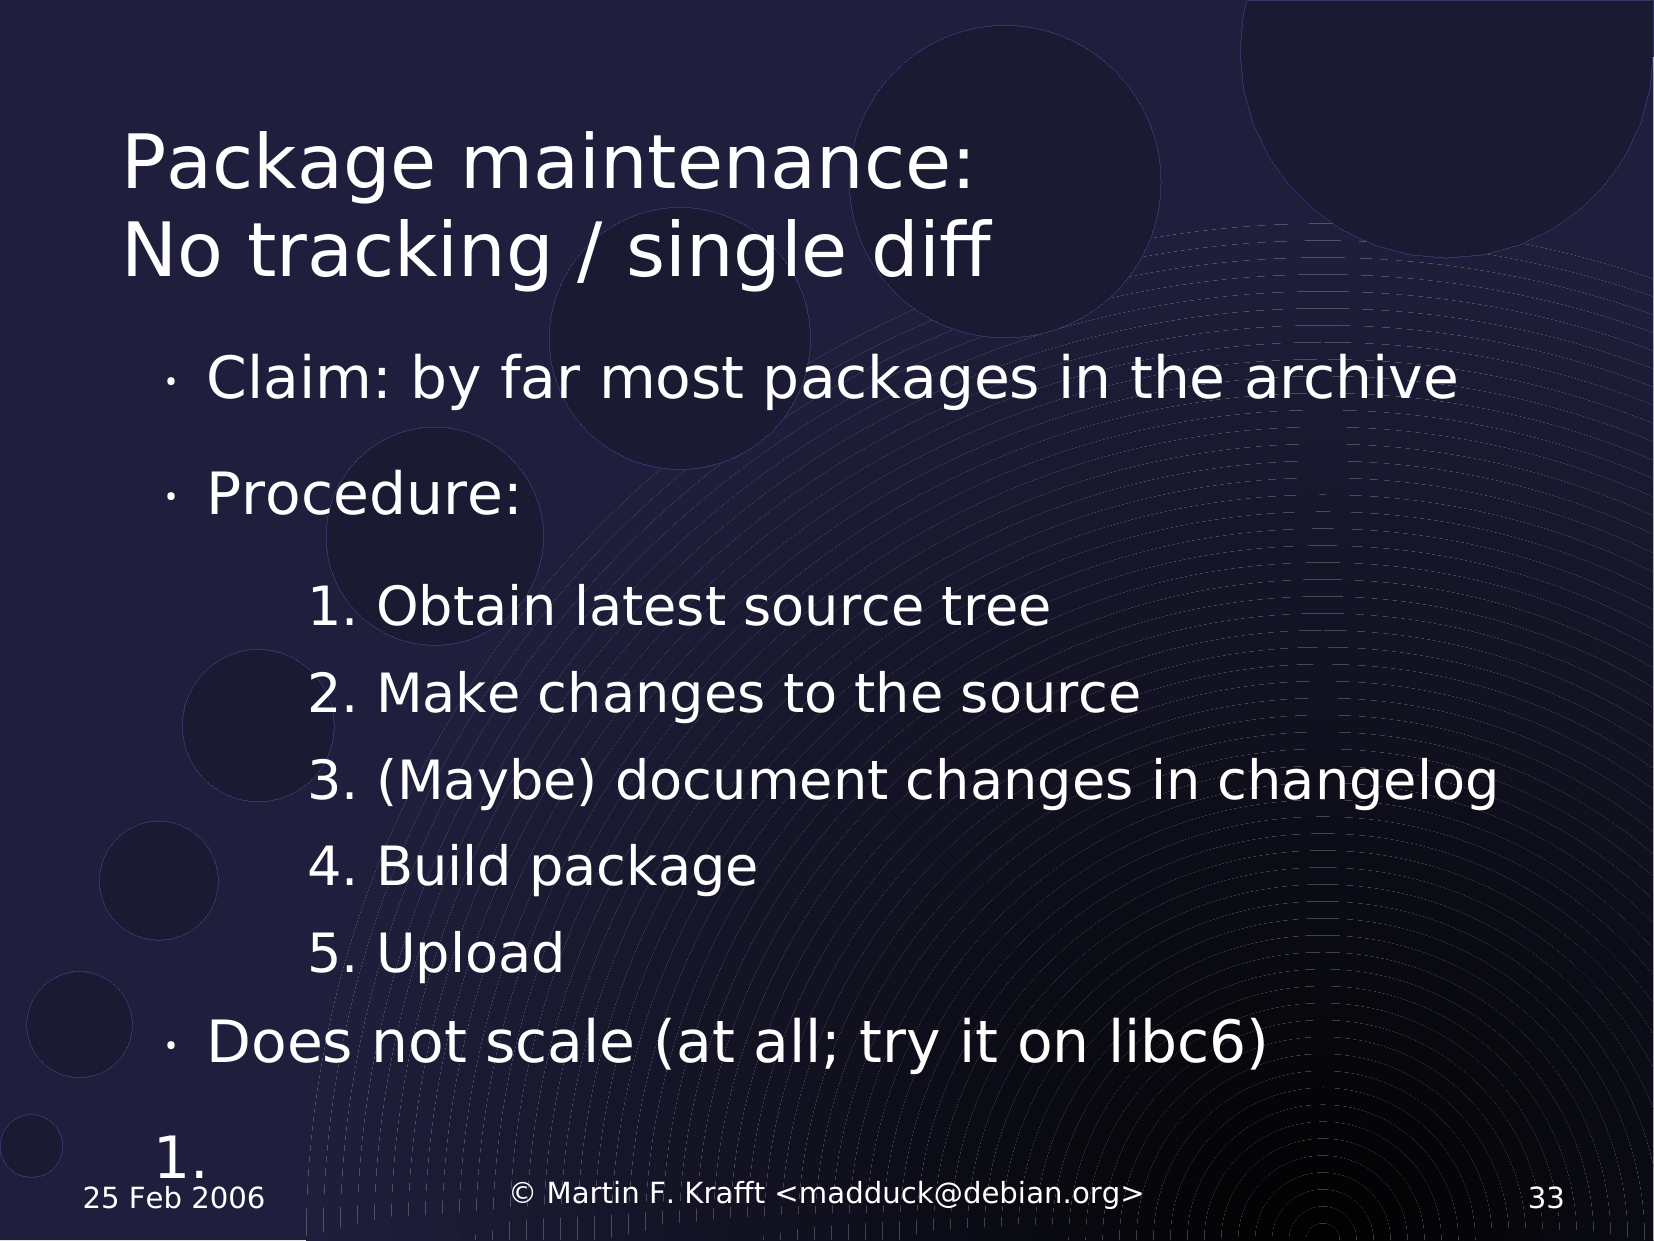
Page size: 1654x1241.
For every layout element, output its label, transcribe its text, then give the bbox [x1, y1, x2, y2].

title Package maintenance: No tracking / single diff [121, 102, 1534, 311]
list Claim: by far most packages in the archive Procedure: Obtain latest source tree Make changes to the source (Maybe) document changes in changelog Build package Upload Does not scale (at all; try it on libc6) [118, 344, 1534, 1192]
